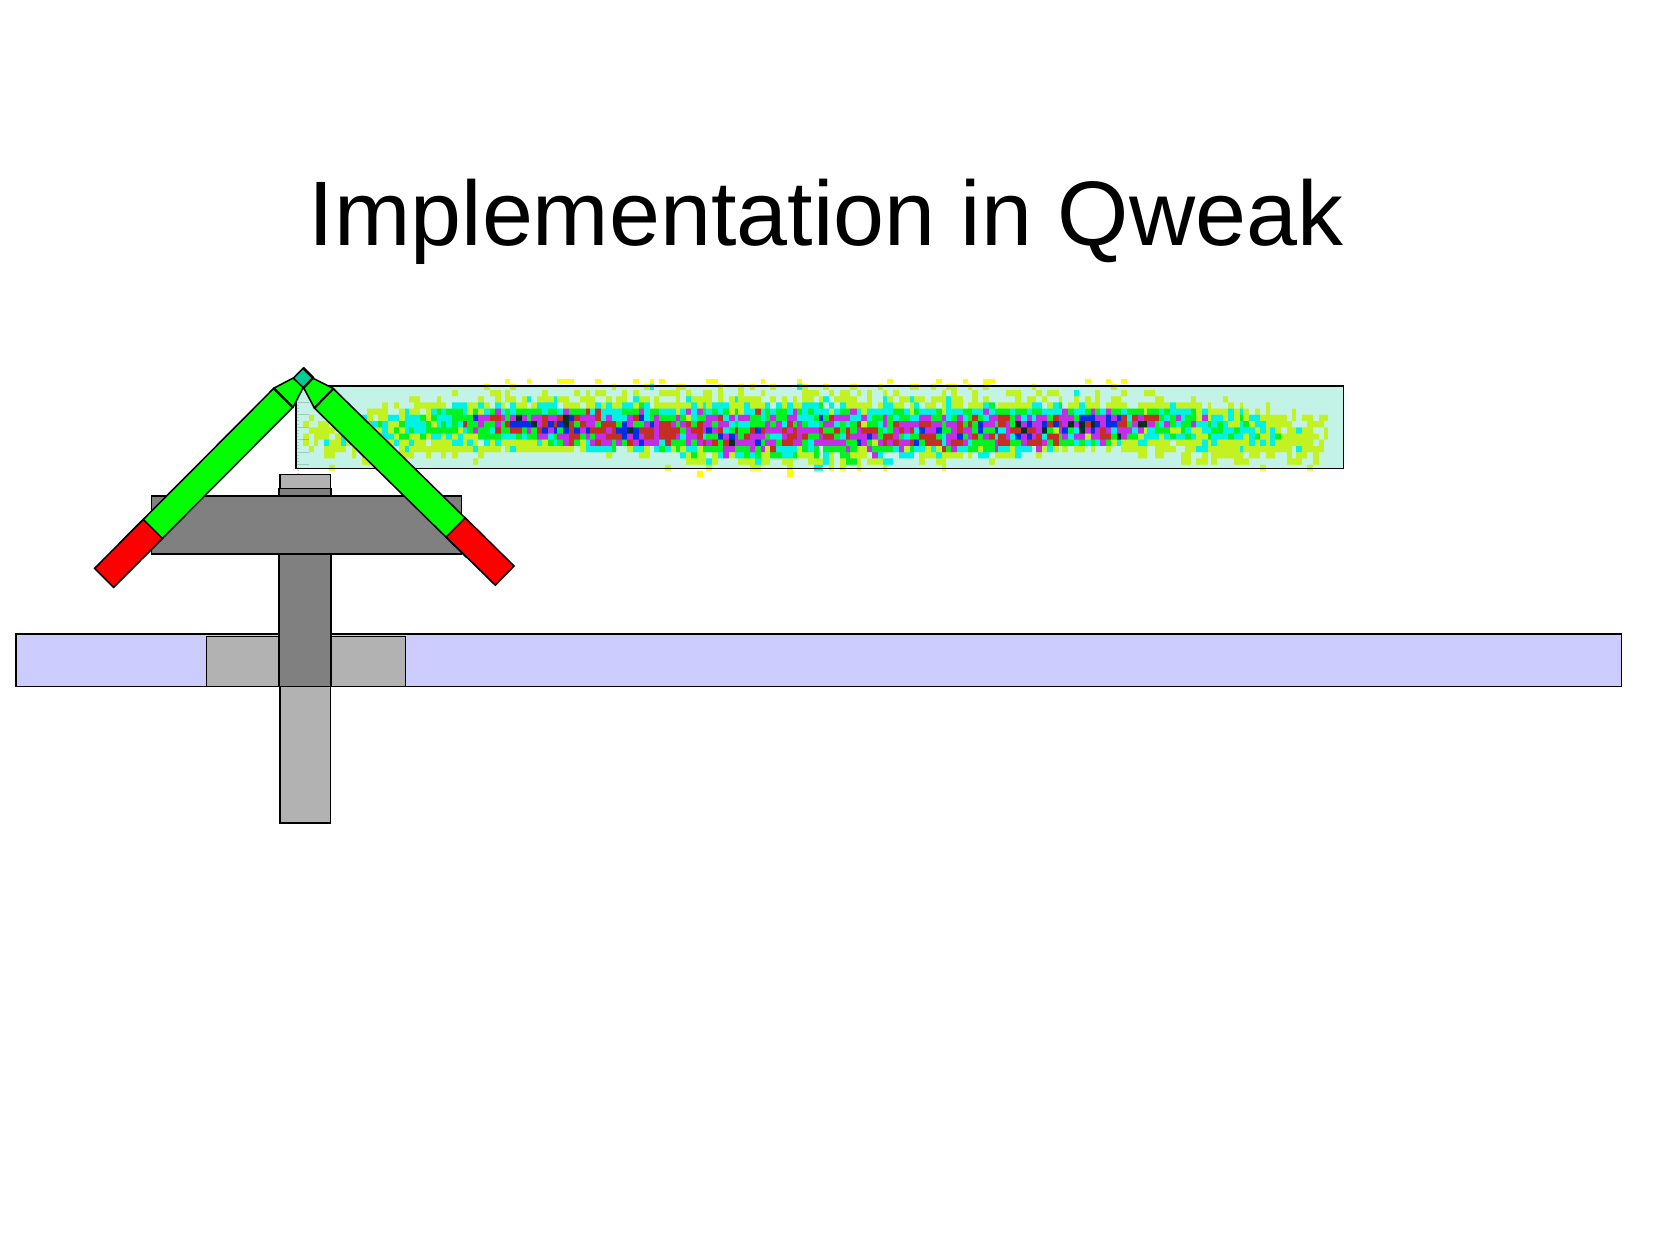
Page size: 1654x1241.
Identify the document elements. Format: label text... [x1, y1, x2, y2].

picture [317, 379, 1344, 385]
text_box [16, 367, 1622, 824]
picture [297, 469, 383, 477]
text_box Implementation in Qweak [124, 110, 1530, 317]
picture [417, 469, 1344, 477]
